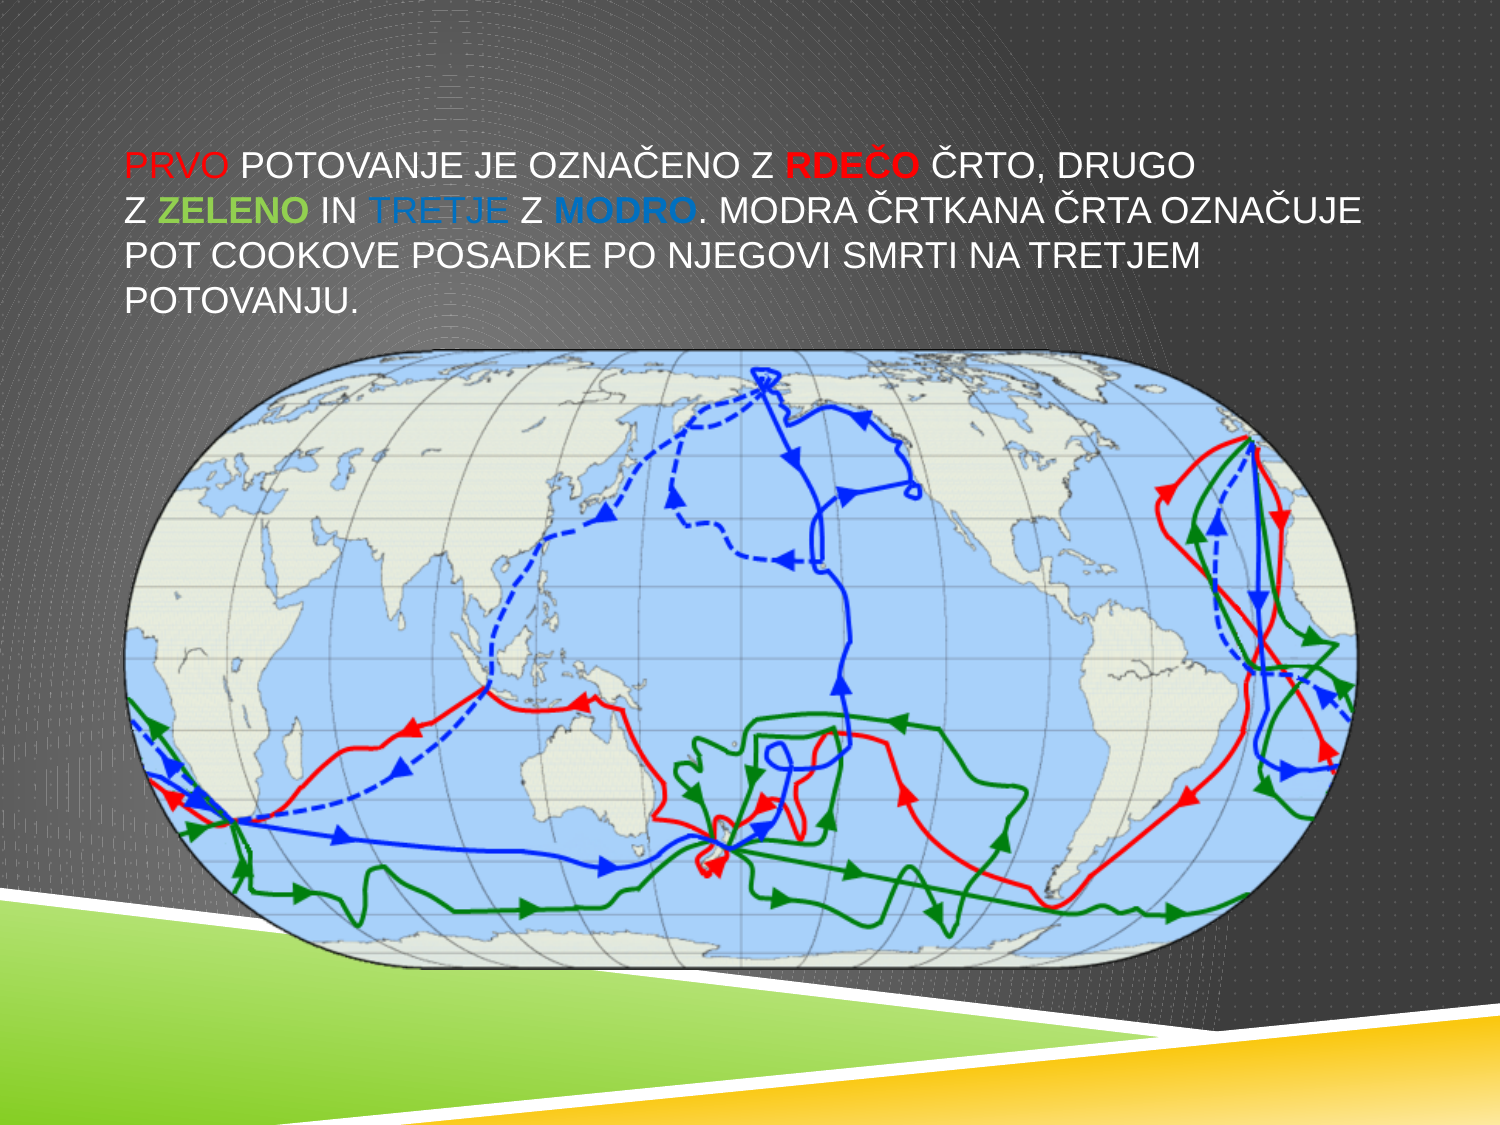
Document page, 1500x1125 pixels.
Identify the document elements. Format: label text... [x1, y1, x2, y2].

picture [123, 349, 1360, 970]
title Prvo potovanje je označeno z rdečo črto, drugo z zeleno in tretje z modro. Modra črtkana črta označuje pot Cookove posadke po njegovi smrti na tretjem potovanju. [123, 125, 1399, 337]
